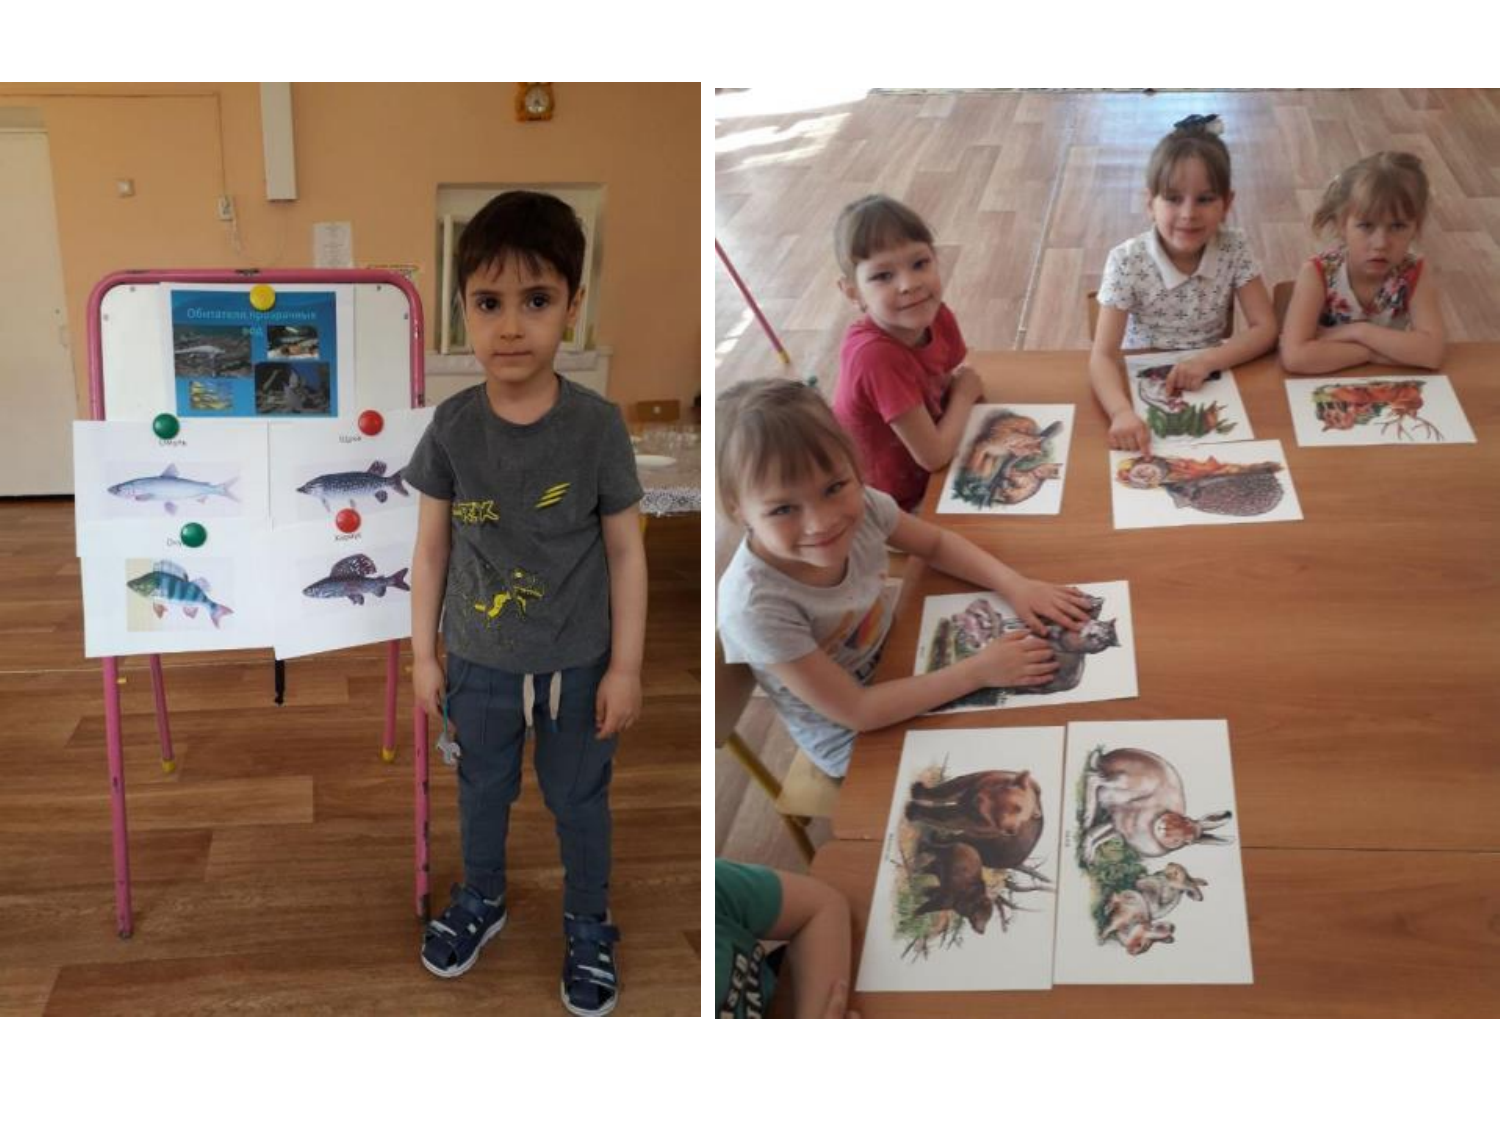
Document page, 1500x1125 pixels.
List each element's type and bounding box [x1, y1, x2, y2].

picture [715, 88, 1500, 1019]
picture [0, 82, 701, 1017]
